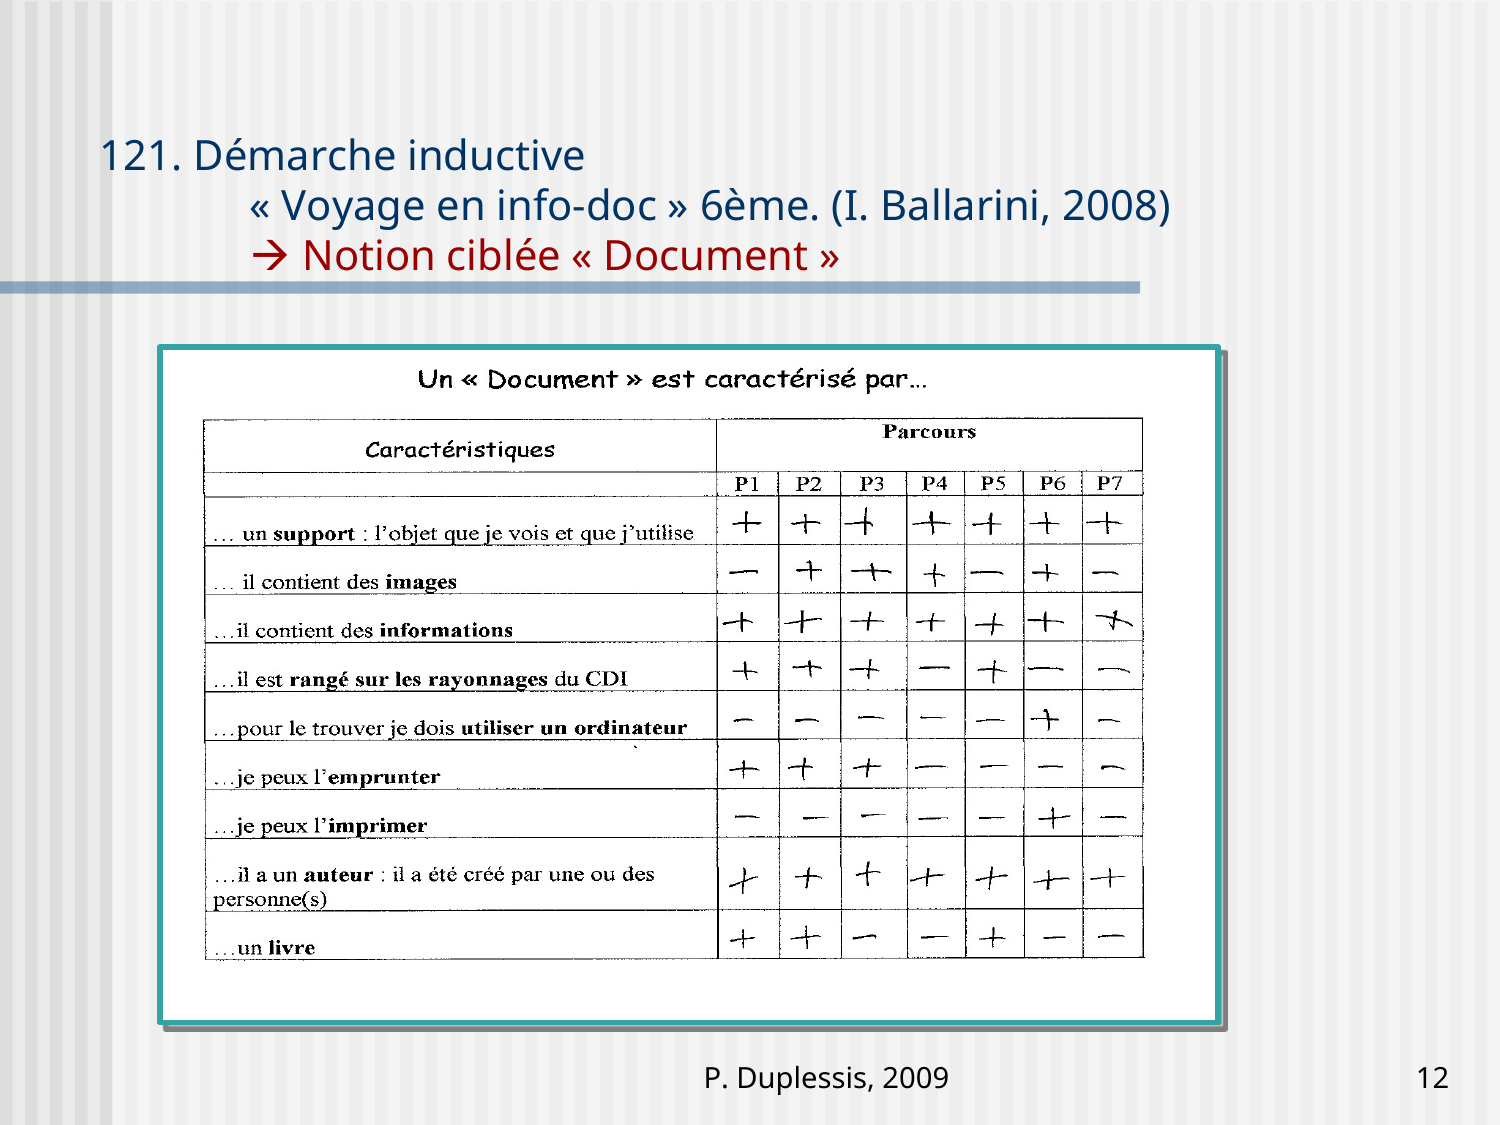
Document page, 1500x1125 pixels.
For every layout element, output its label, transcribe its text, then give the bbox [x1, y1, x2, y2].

text_box 121. Démarche inductive « Voyage en info-doc » 6ème. (I. Ballarini, 2008)  Notion ciblée « Document » [99, 137, 1376, 270]
picture [162, 350, 1216, 1020]
